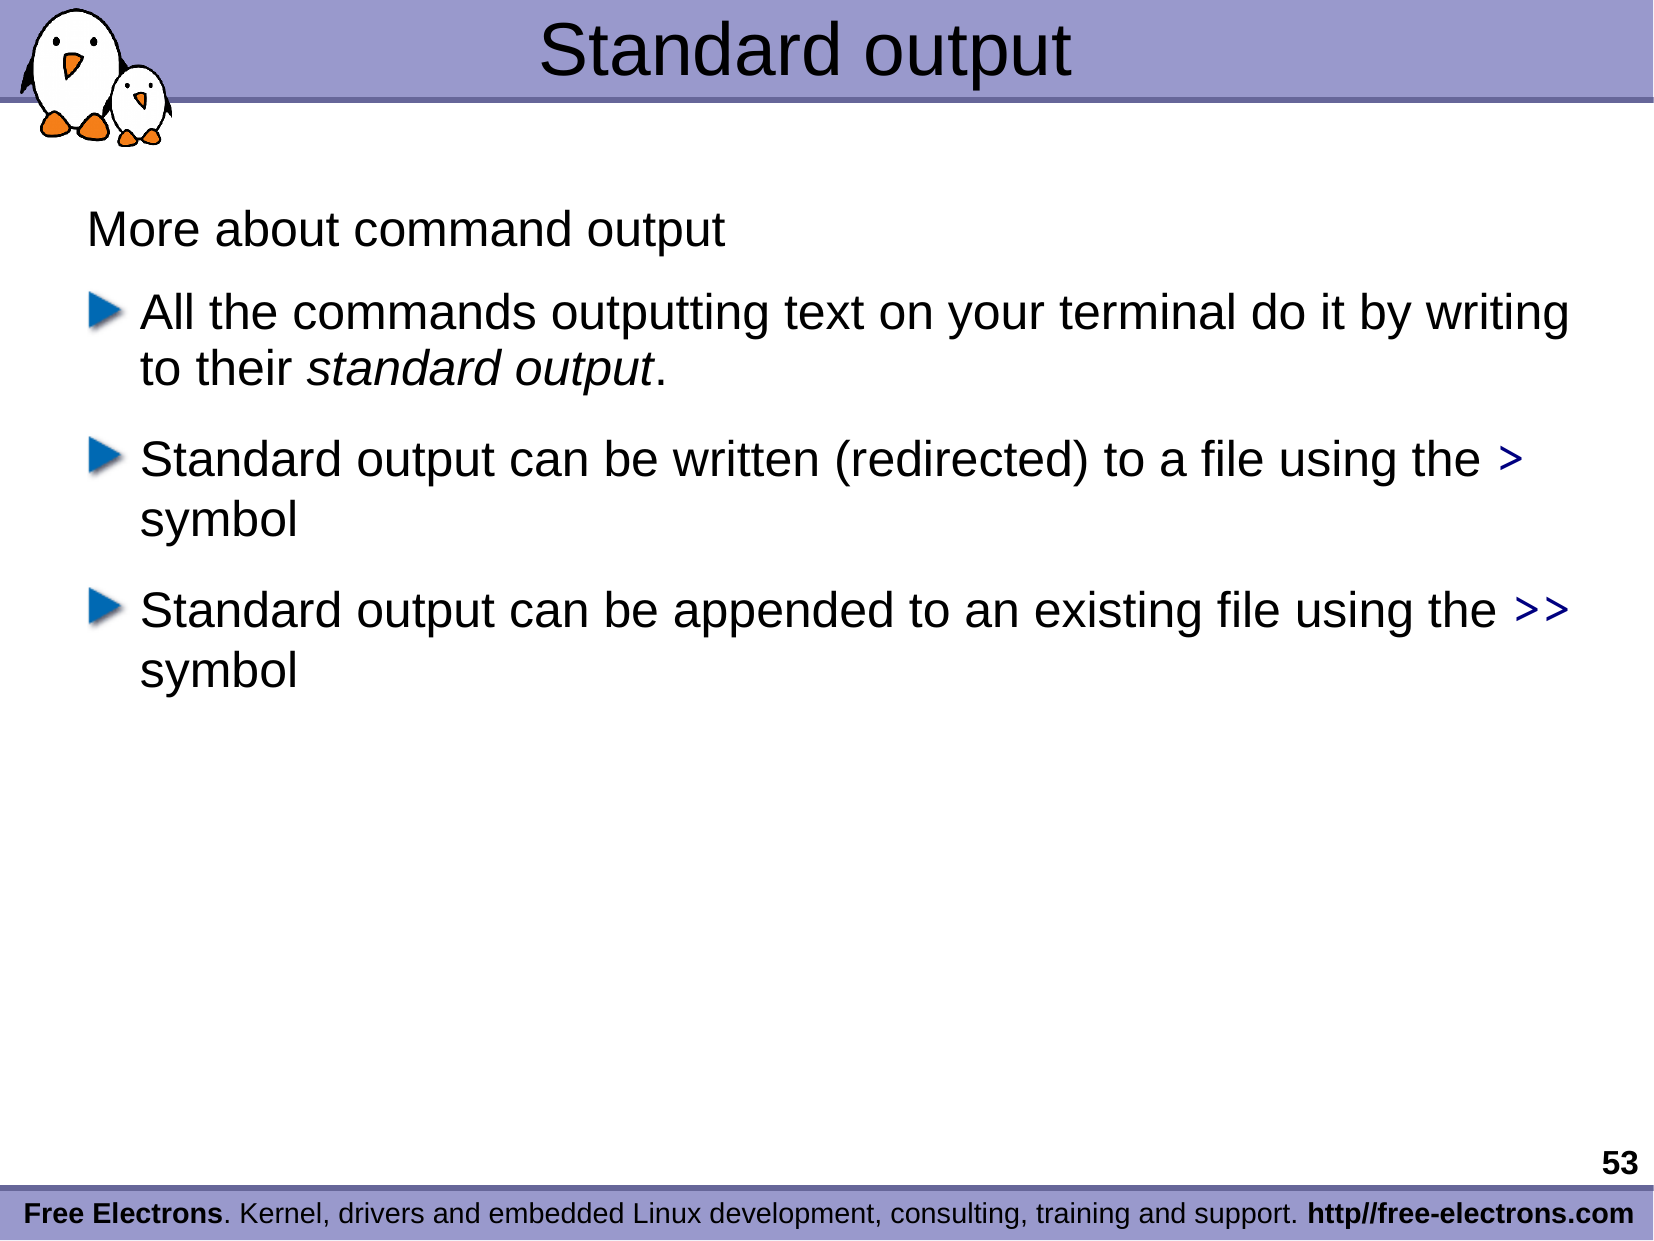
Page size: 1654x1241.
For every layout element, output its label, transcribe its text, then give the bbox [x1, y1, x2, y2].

list More about command output All the commands outputting text on your terminal do it by writing to their standard output. Standard output can be written (redirected) to a file using the > symbol Standard output can be appended to an existing file using the >> symbol [68, 201, 1592, 1118]
picture [20, 8, 172, 147]
title Standard output [60, 0, 1551, 100]
